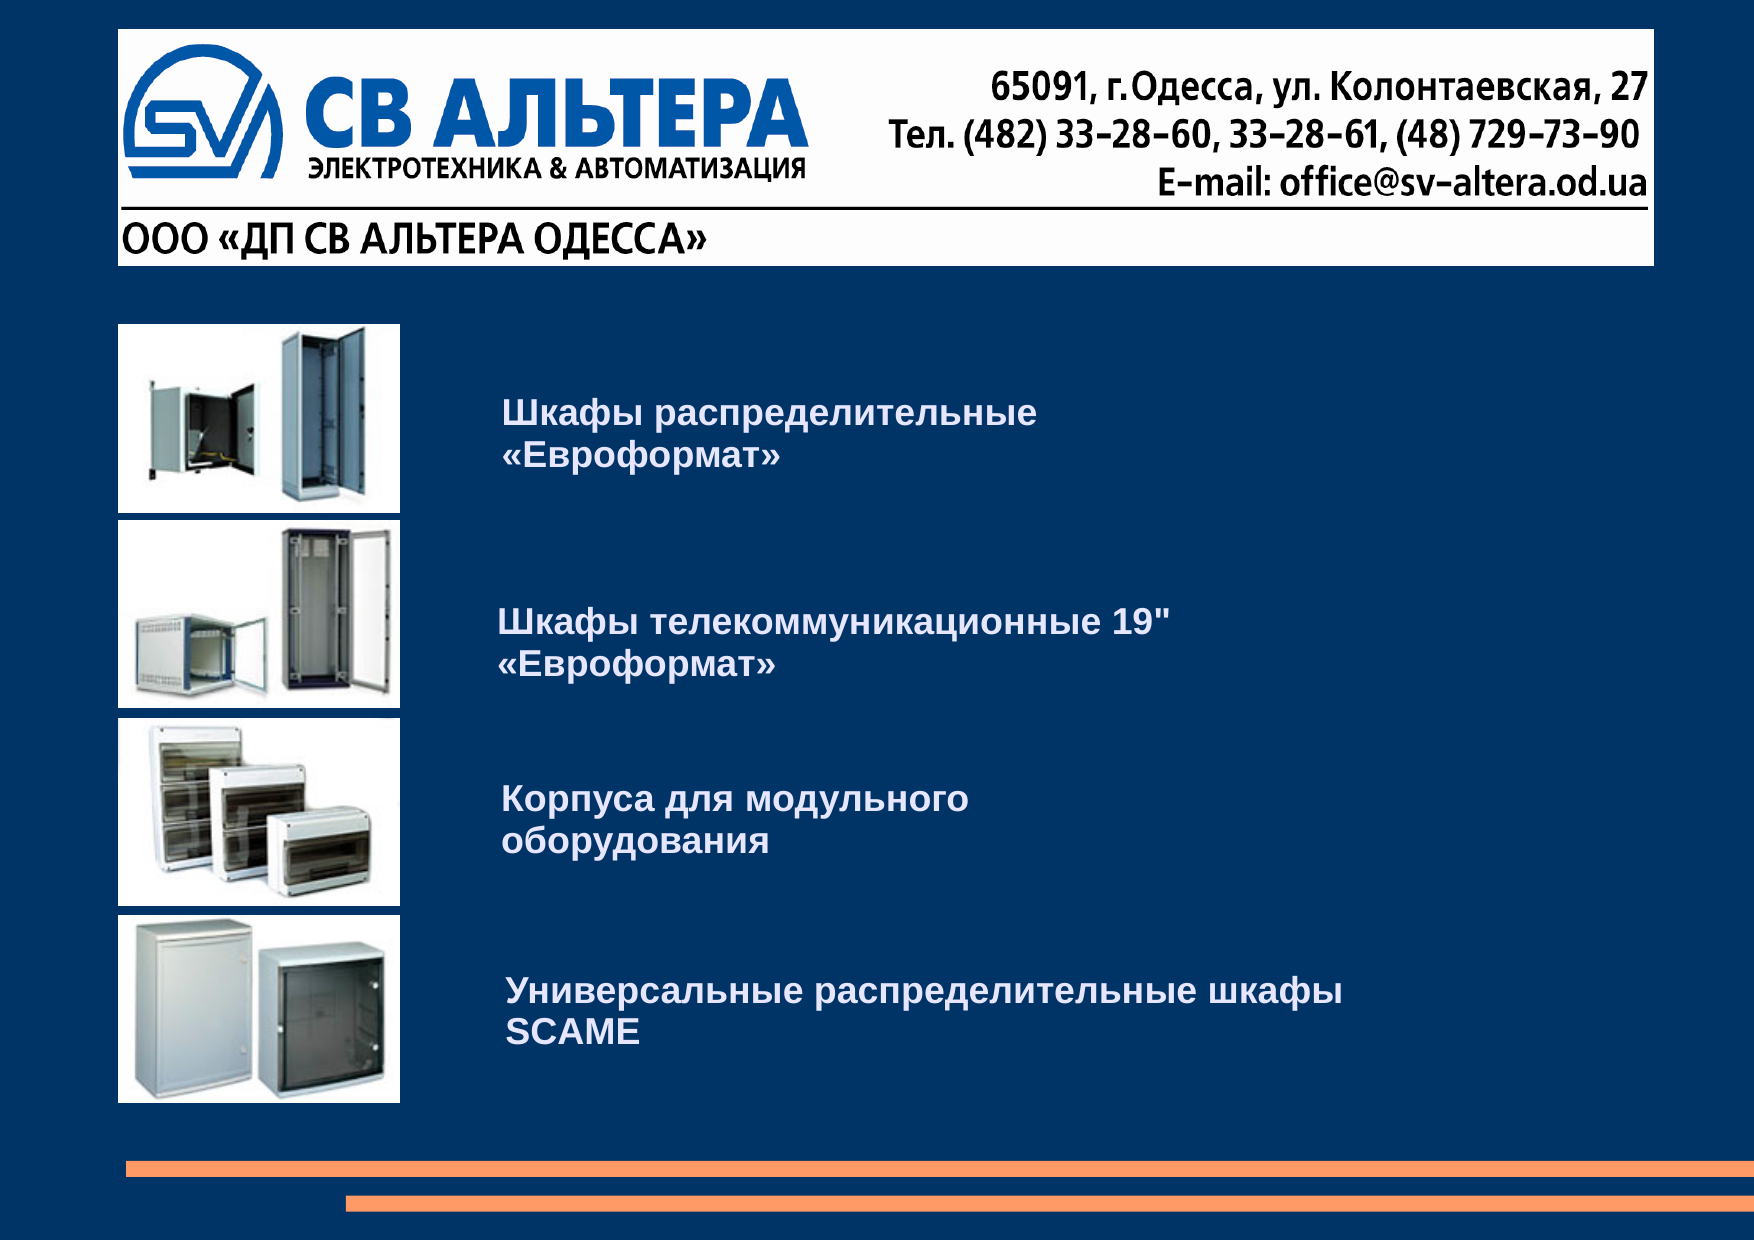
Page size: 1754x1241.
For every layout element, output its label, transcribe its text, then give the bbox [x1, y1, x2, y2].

text_box Шкафы телекоммуникационные 19" «Евроформат» [482, 592, 1411, 694]
text_box Шкафы распределительные «Евроформат» [486, 383, 1283, 486]
picture [118, 520, 400, 709]
picture [118, 718, 400, 906]
picture [118, 915, 400, 1103]
picture [118, 324, 400, 513]
text_box Универсальные распределительные шкафы SCAME [490, 961, 1438, 1063]
picture [118, 29, 1654, 266]
text_box Корпуса для модульного оборудования [486, 769, 1200, 872]
